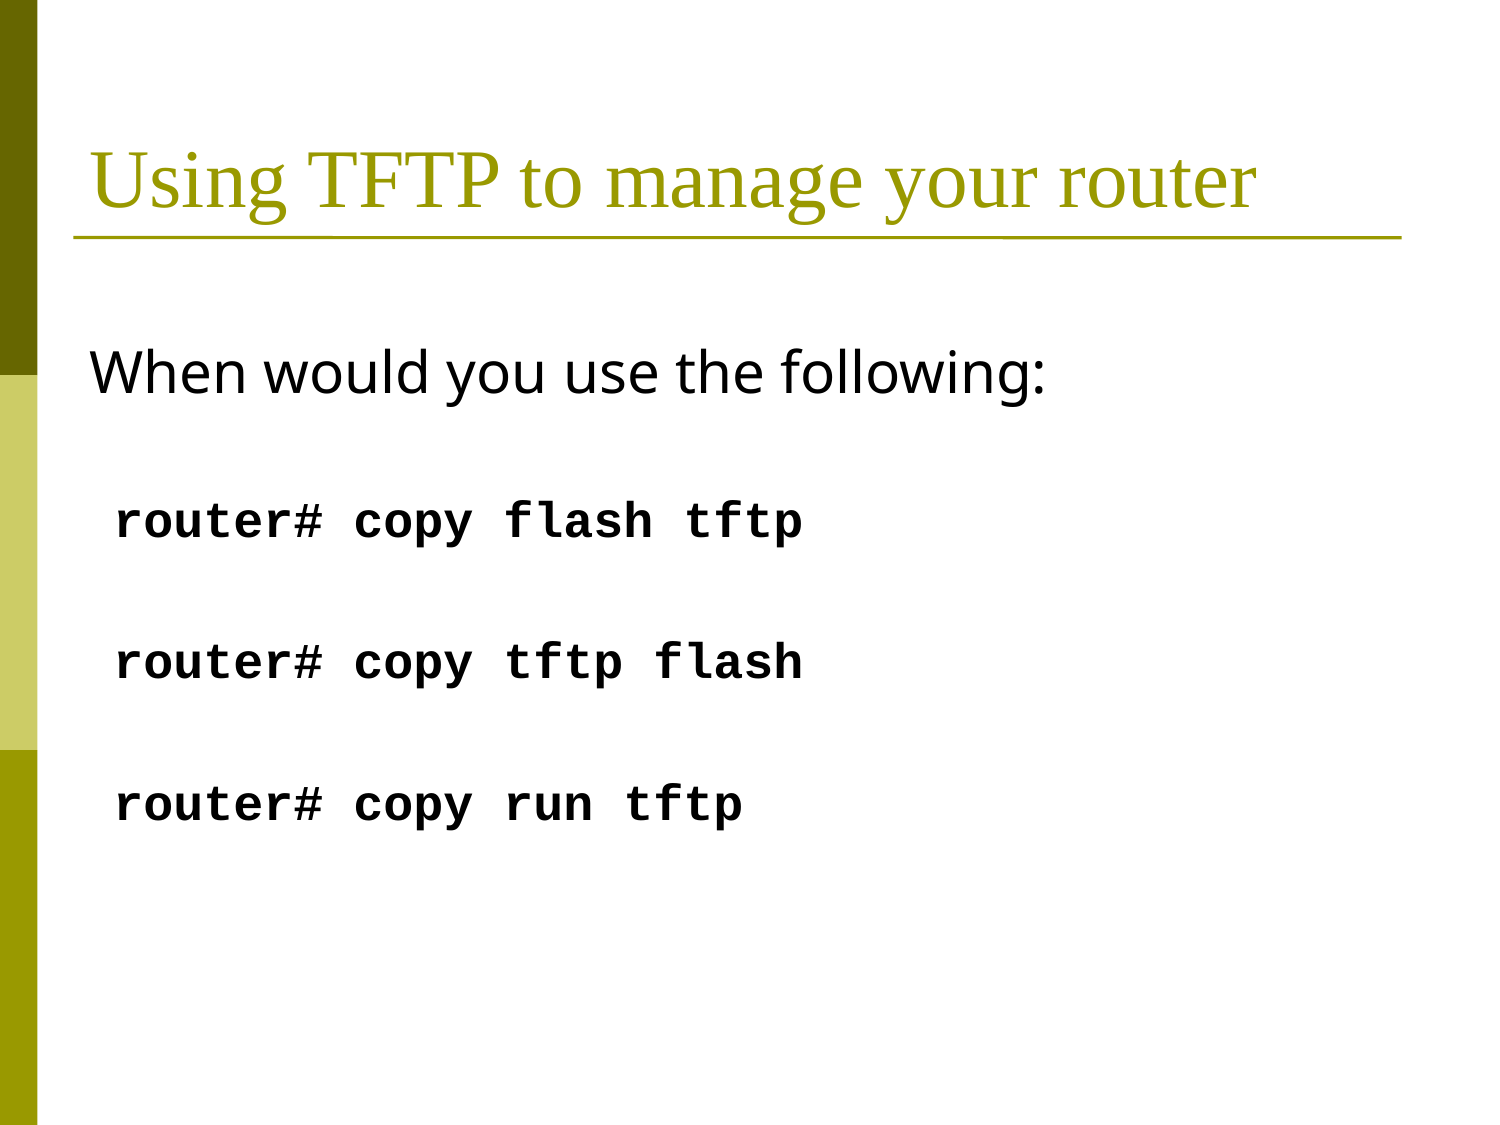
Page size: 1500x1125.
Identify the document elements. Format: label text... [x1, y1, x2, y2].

text_box [0, 0, 38, 1125]
list When would you use the following: router# copy flash tftp router# copy tftp flash router# copy run tftp [75, 262, 1426, 1125]
title Using TFTP to manage your router [75, 0, 1426, 233]
